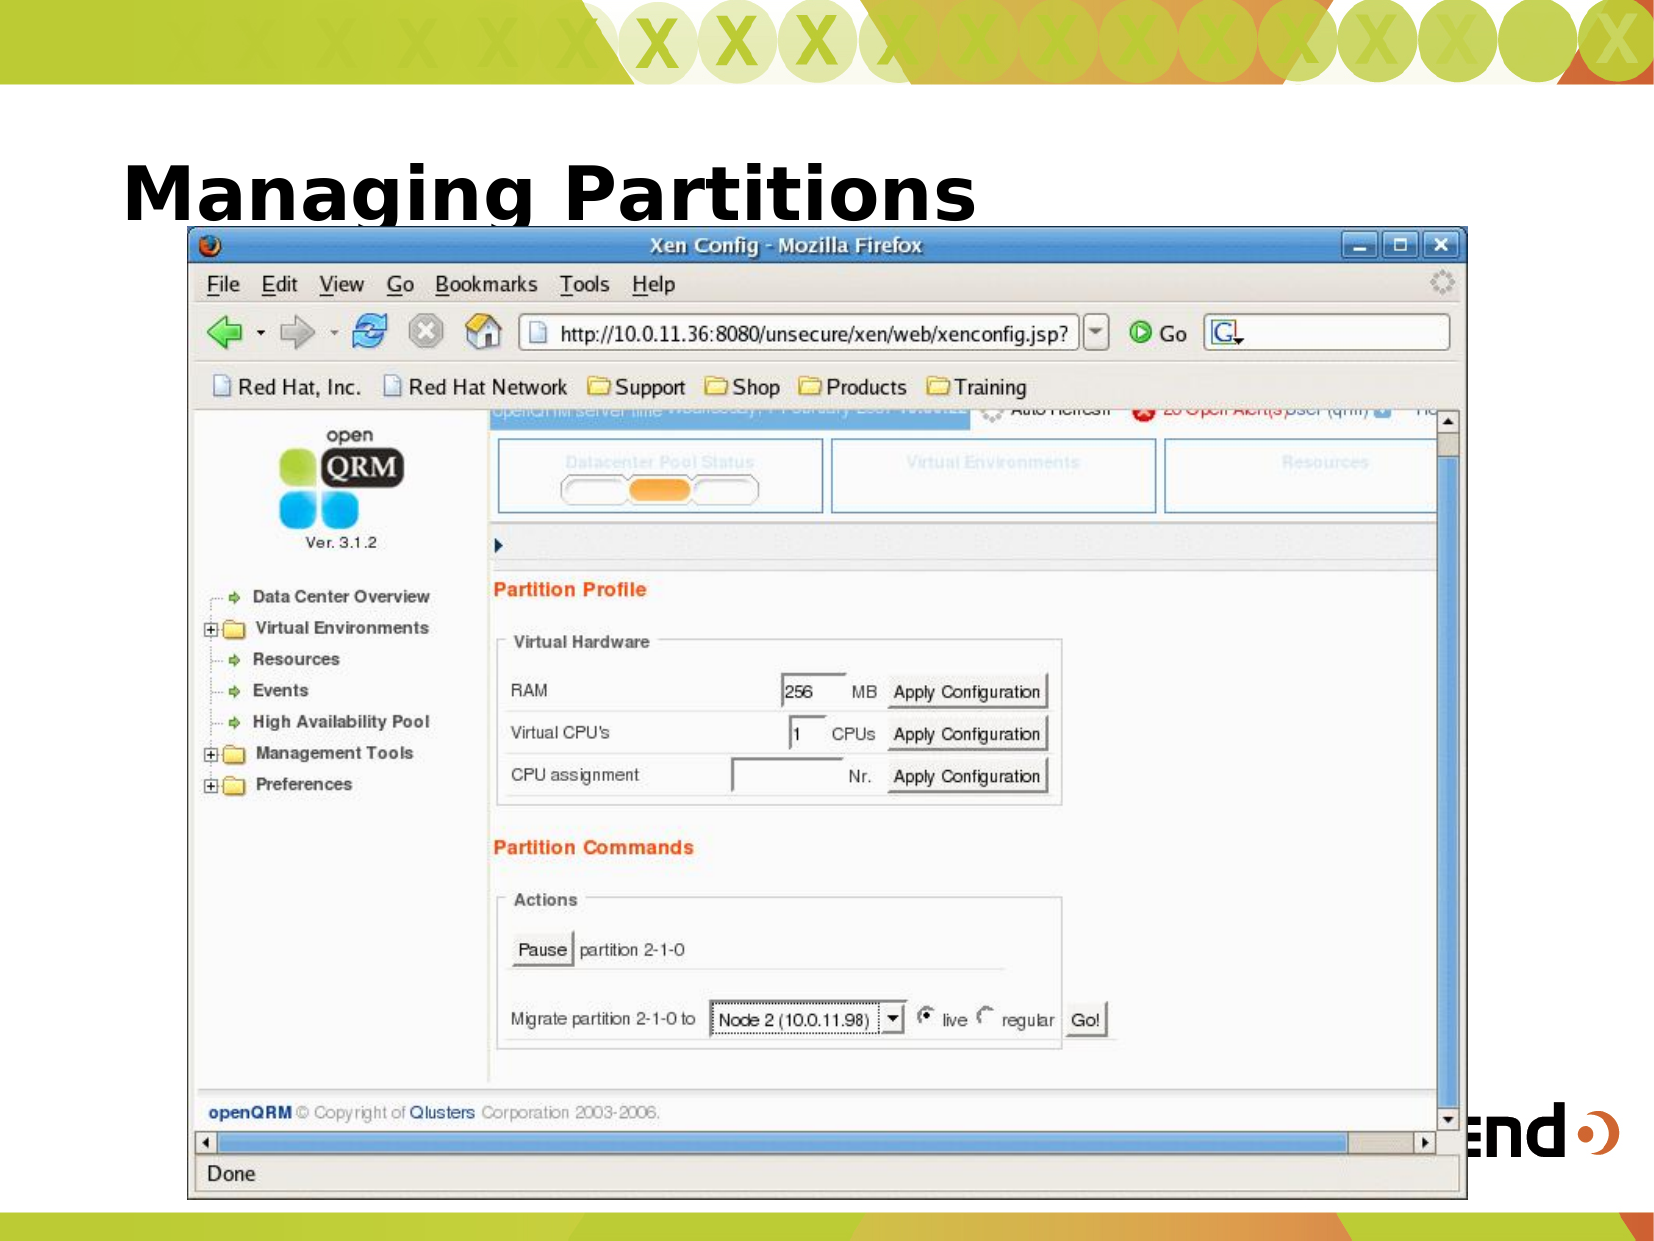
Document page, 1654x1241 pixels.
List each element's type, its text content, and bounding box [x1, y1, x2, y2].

picture [0, 0, 1654, 1241]
title Managing Partitions [121, 91, 1534, 299]
text_box [120, 372, 1654, 1241]
